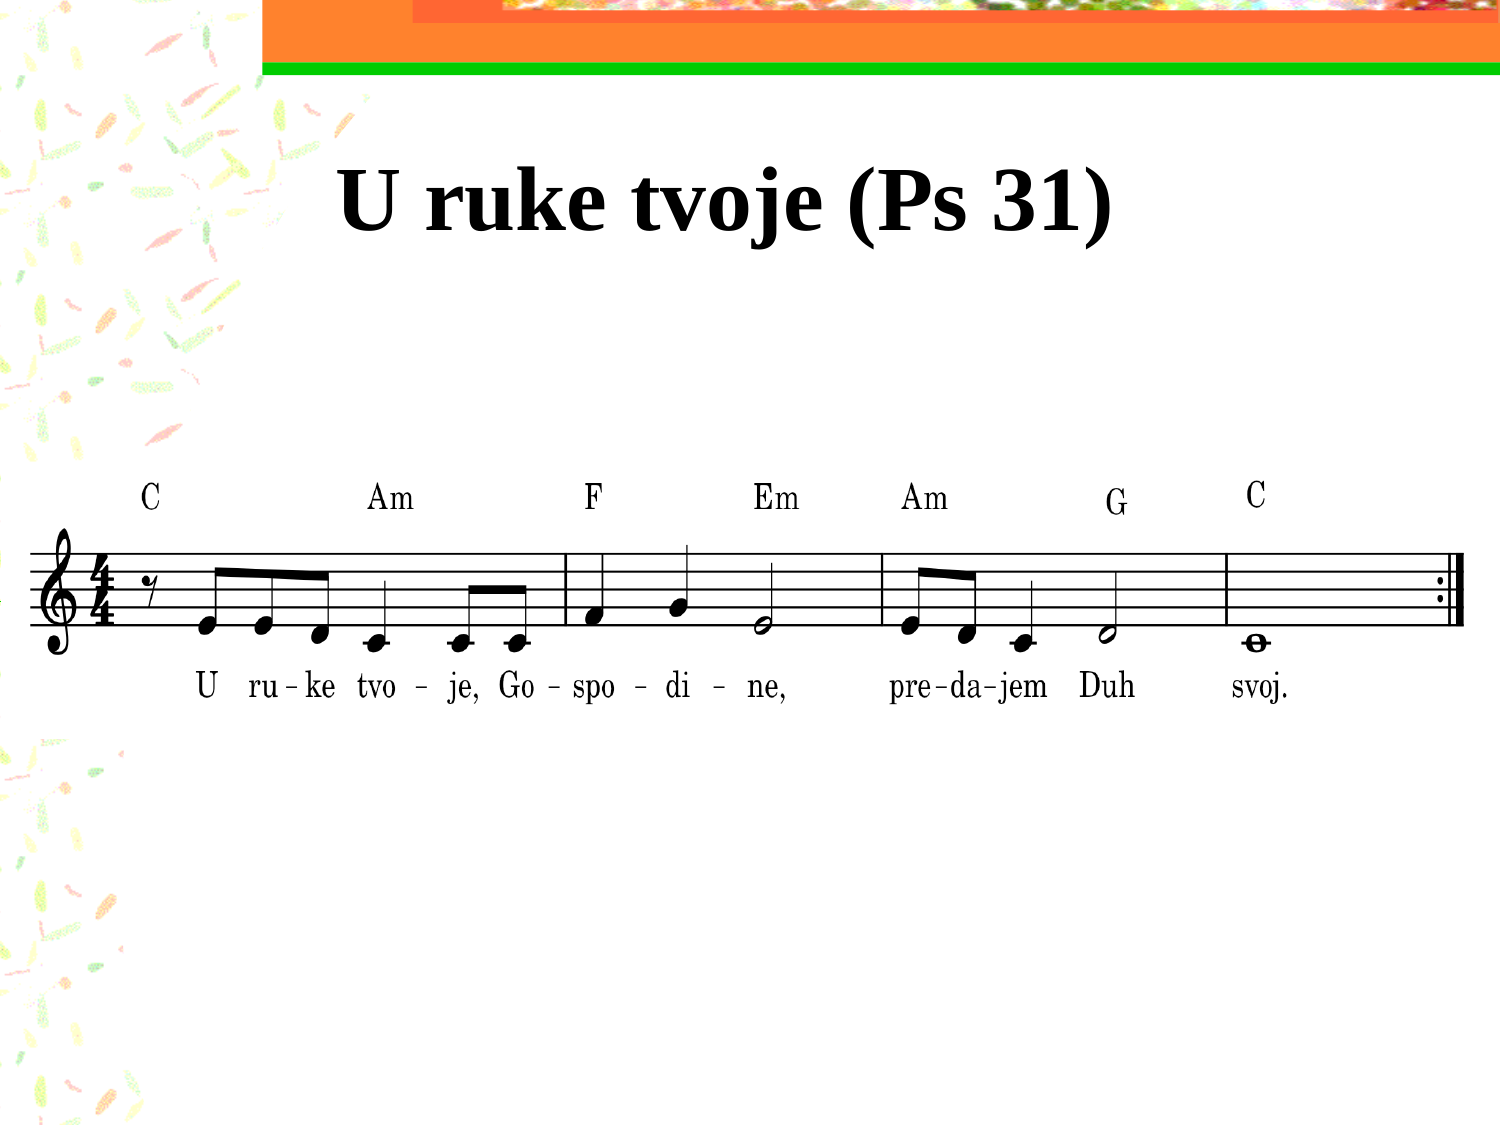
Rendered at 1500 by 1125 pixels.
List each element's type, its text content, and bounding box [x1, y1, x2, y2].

text_box U ruke tvoje (Ps 31) [87, 99, 1363, 288]
picture [0, 0, 1477, 1125]
picture [412, 0, 1500, 23]
